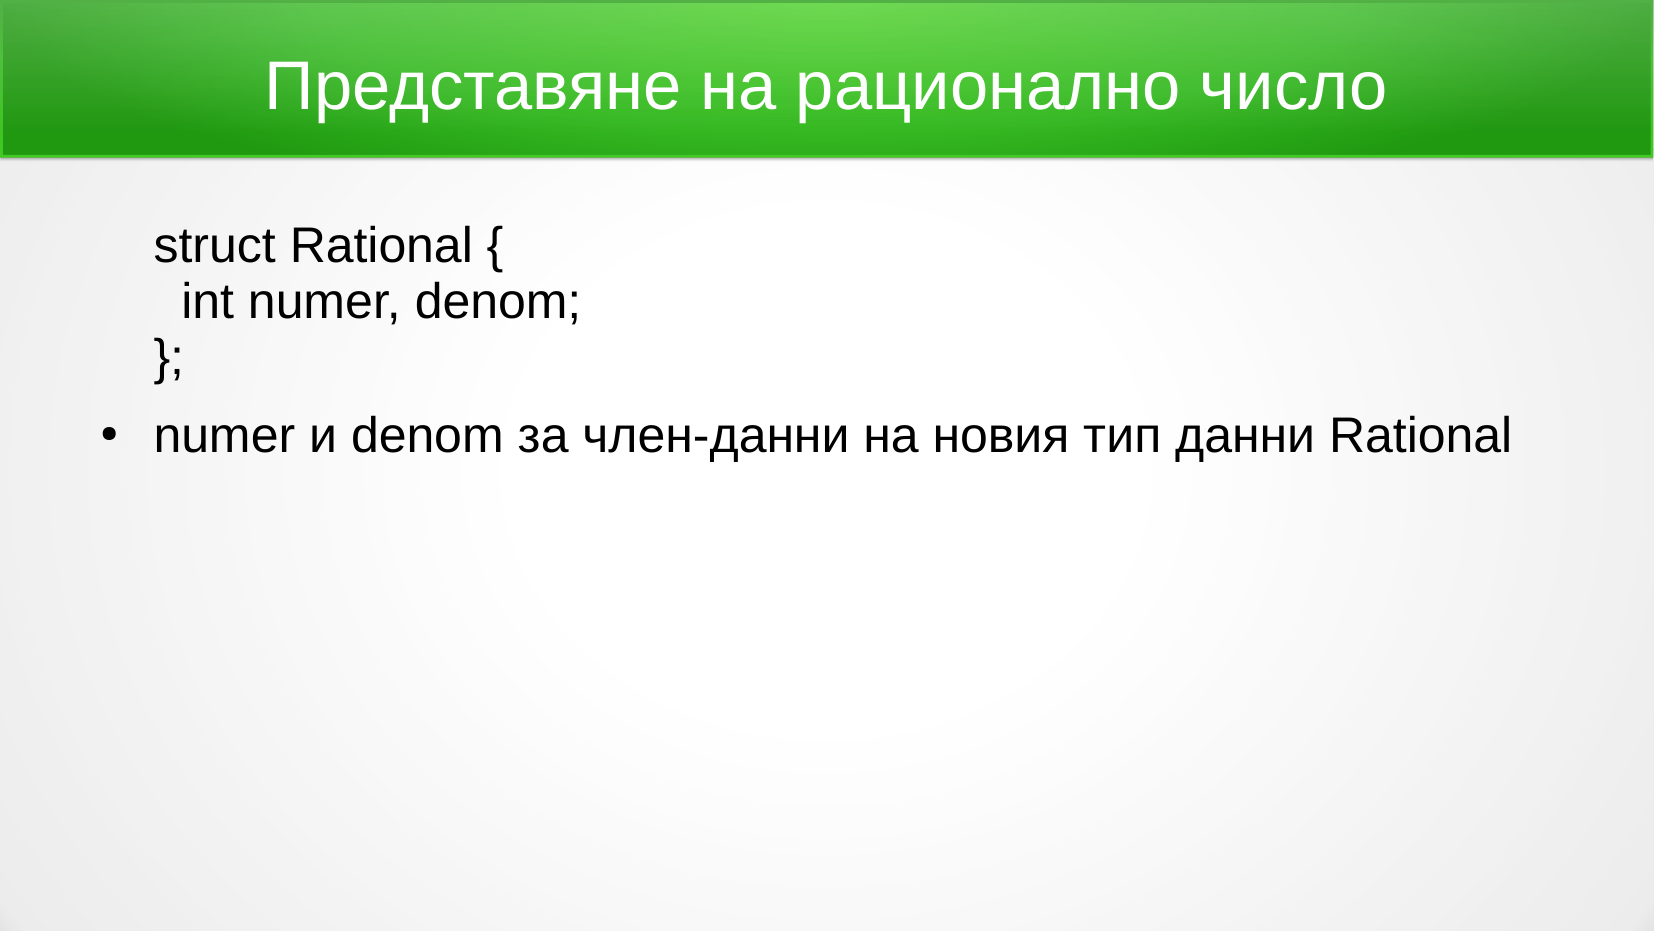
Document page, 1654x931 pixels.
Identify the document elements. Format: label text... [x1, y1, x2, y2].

title Представяне на рационално число [82, 37, 1571, 135]
list struct Rational { int numer, denom; }; numer и denom за член-данни на новия тип данни Rational [82, 217, 1538, 758]
